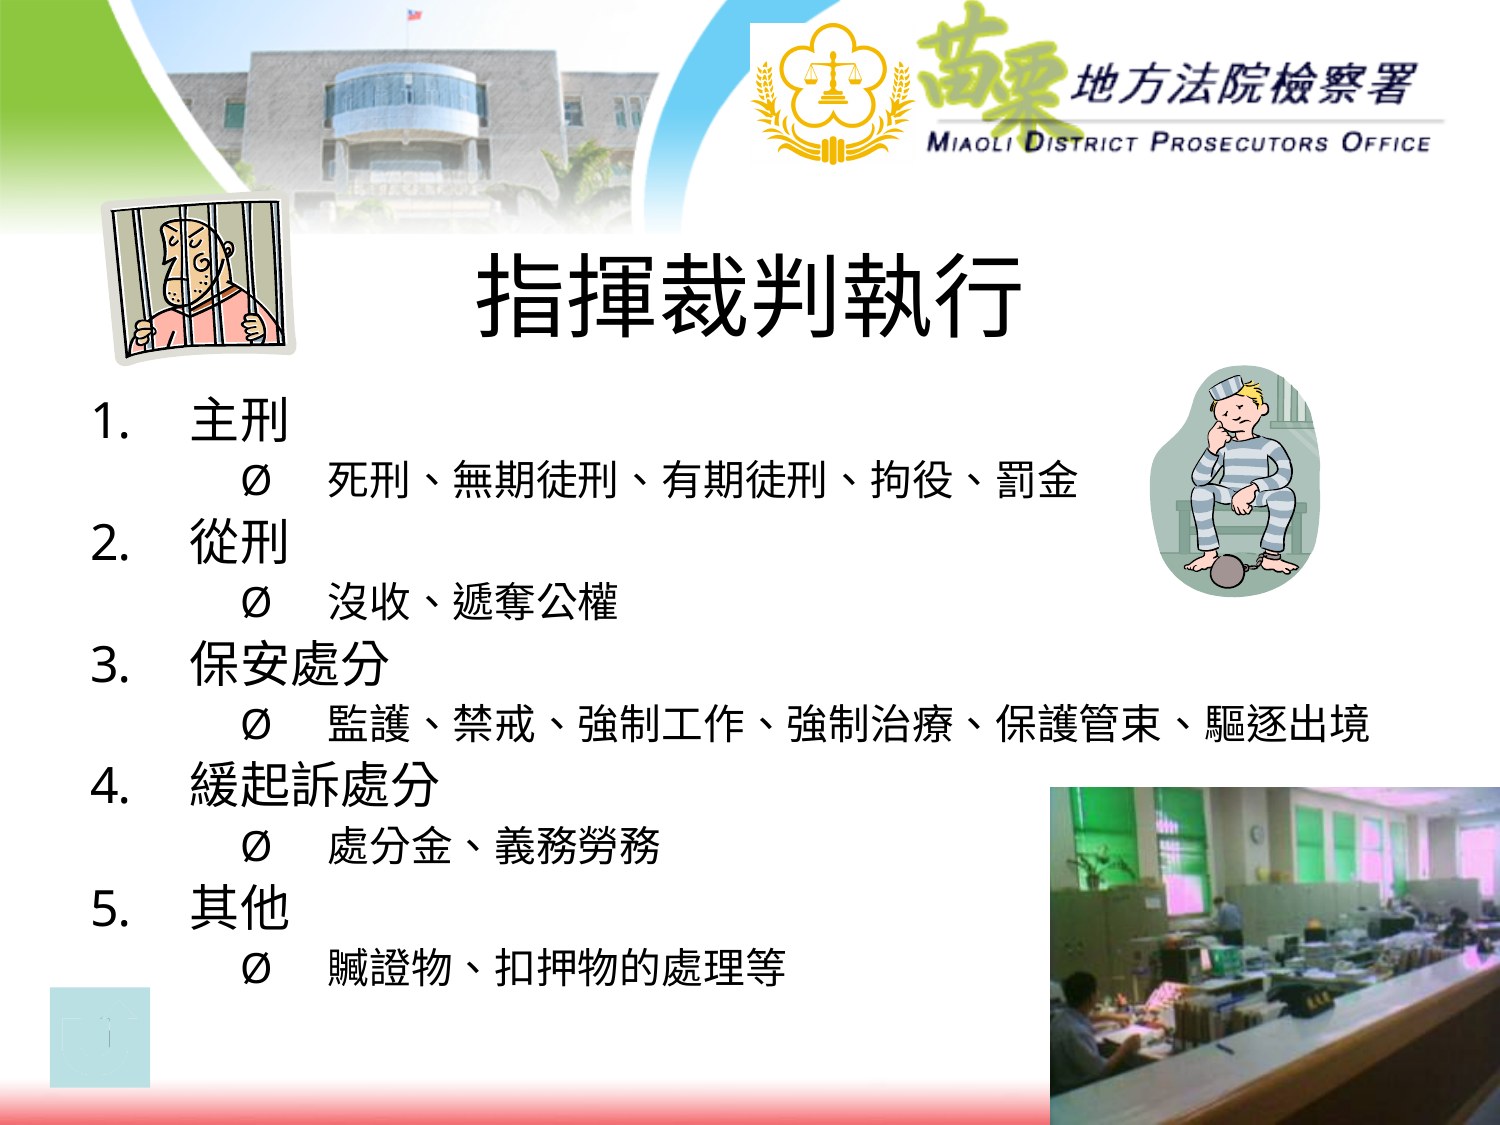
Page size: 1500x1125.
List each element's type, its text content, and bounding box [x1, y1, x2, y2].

text_box [49, 987, 151, 1088]
picture [1050, 787, 1500, 1125]
picture [99, 187, 299, 369]
title 指揮裁判執行 [75, 200, 1426, 387]
picture [1149, 362, 1324, 601]
list 主刑 死刑、無期徒刑、有期徒刑、拘役、罰金 從刑 沒收、遞奪公權 保安處分 監護、禁戒、強制工作、強制治療、保護管束、驅逐出境 緩起訴處分 處分金、義務勞務 其他 贓證物、扣押物的處理等 [75, 387, 1426, 1038]
